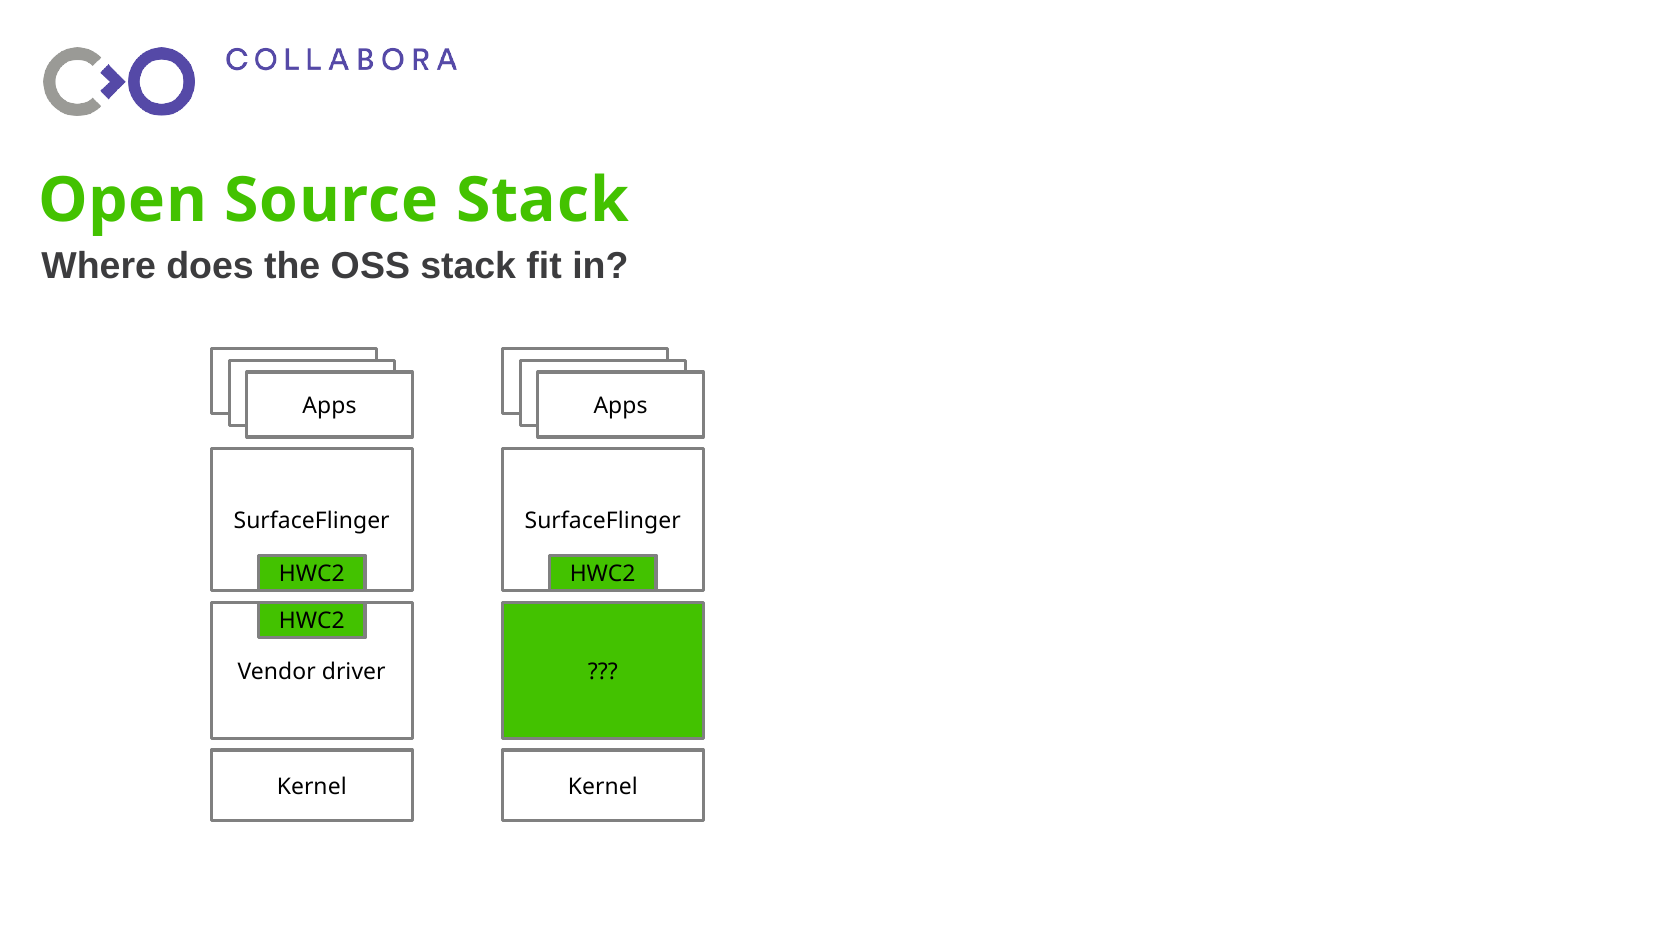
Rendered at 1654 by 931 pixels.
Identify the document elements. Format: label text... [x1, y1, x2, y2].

text_box Vendor driver [211, 602, 413, 739]
text_box SurfaceFlinger [211, 448, 413, 591]
text_box HWC2 [258, 602, 366, 638]
text_box Kernel [211, 750, 413, 821]
text_box [502, 348, 686, 426]
text_box Where does the OSS stack fit in? [41, 240, 1614, 290]
text_box [211, 348, 395, 426]
text_box Apps [246, 372, 413, 438]
text_box HWC2 [549, 555, 657, 591]
title Open Source Stack [38, 159, 1614, 216]
text_box Apps [537, 372, 704, 438]
text_box ??? [502, 602, 704, 739]
text_box HWC2 [258, 555, 366, 591]
text_box Kernel [502, 750, 704, 821]
text_box SurfaceFlinger [502, 448, 704, 591]
picture [43, 47, 457, 116]
